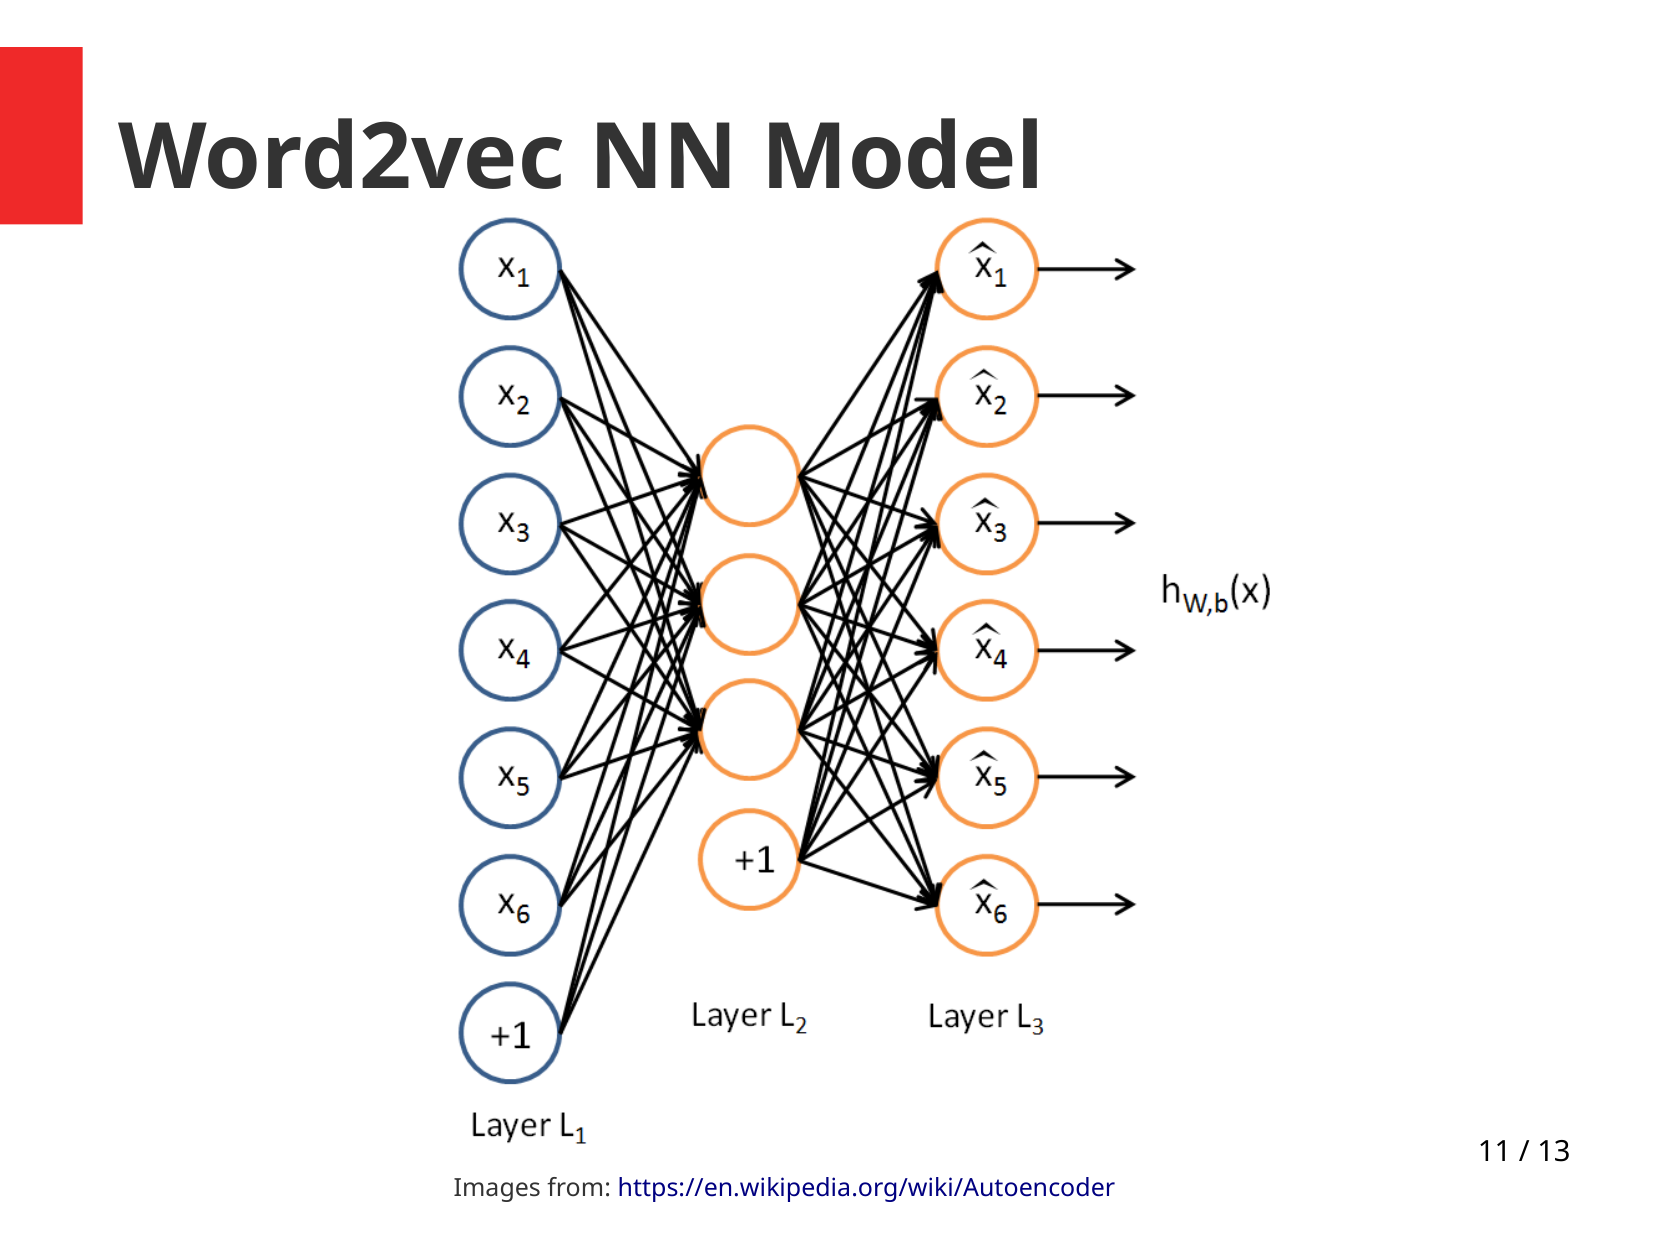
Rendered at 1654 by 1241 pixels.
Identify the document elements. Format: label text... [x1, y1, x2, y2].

picture [435, 209, 1291, 1156]
list Images from: https://en.wikipedia.org/wiki/Autoencoder [382, 1170, 1246, 1216]
title Word2vec NN Model [118, 49, 1571, 257]
